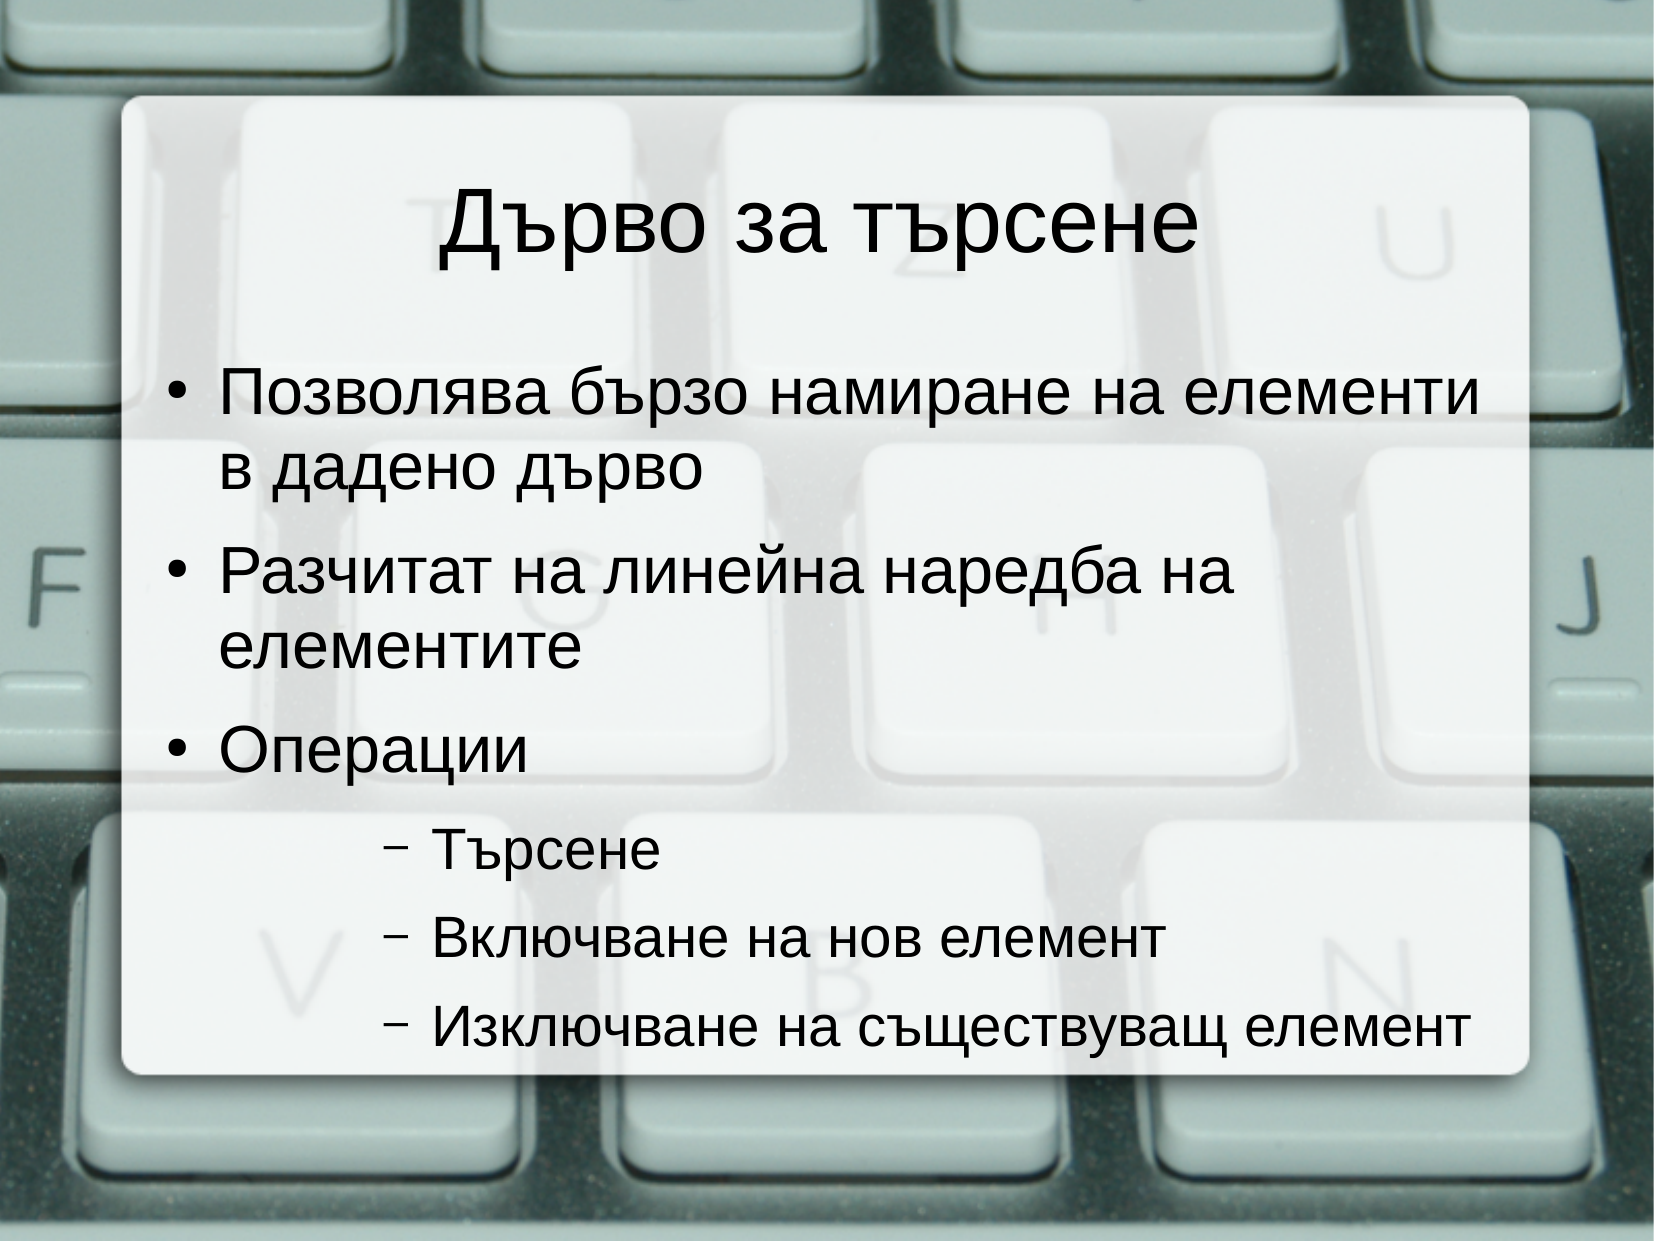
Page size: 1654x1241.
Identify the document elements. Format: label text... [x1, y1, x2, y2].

picture [0, 0, 1654, 1241]
title Дърво за търсене [135, 117, 1506, 325]
list Позволява бързо намиране на елементи в дадено дърво Разчитат на линейна наредба на елементите Операции Търсене Включване на нов елемент Изключване на съществуващ елемент [147, 354, 1506, 1074]
